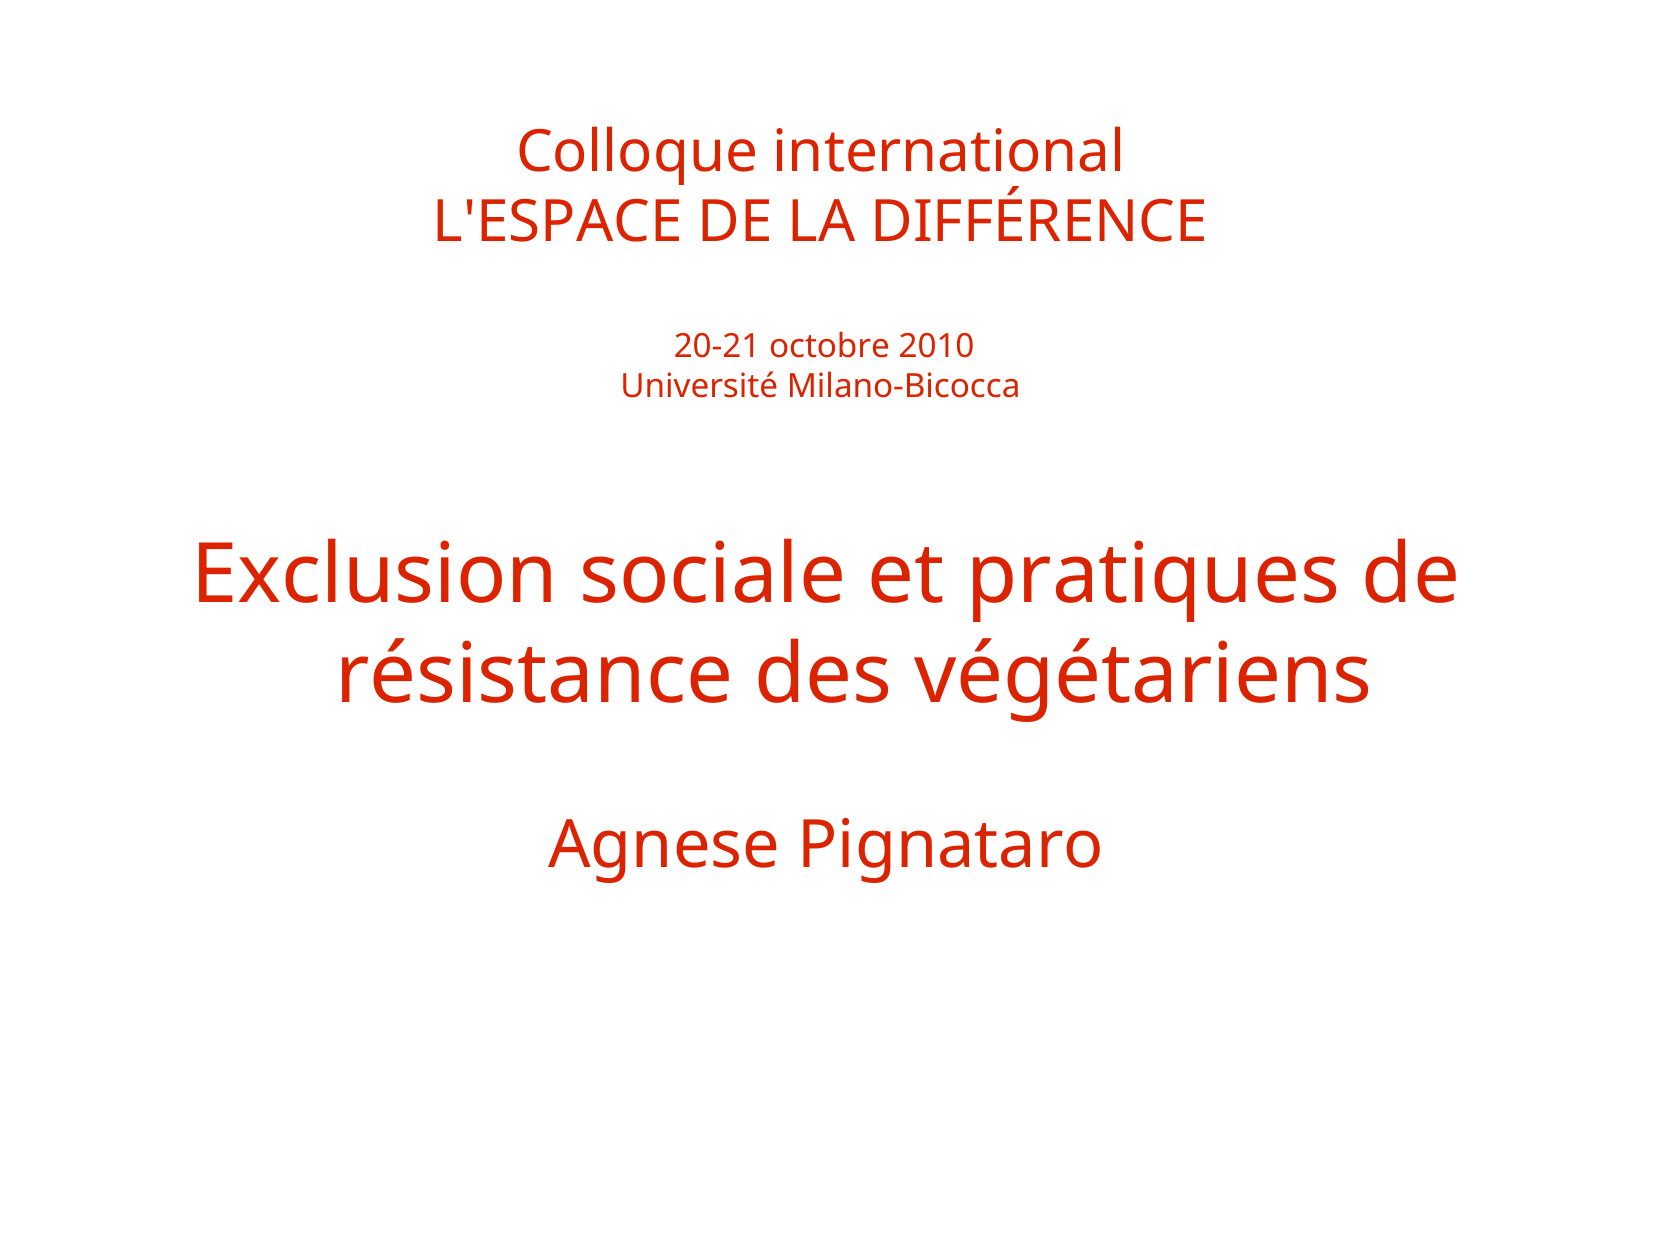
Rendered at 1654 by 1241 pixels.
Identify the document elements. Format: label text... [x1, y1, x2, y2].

title Colloque international L'ESPACE DE LA DIFFÉRENCE 20-21 octobre 2010 Université Milano-Bicocca [76, 112, 1565, 405]
subtitle Exclusion sociale et pratiques de résistance des végétariens Agnese Pignataro [82, 290, 1571, 1109]
